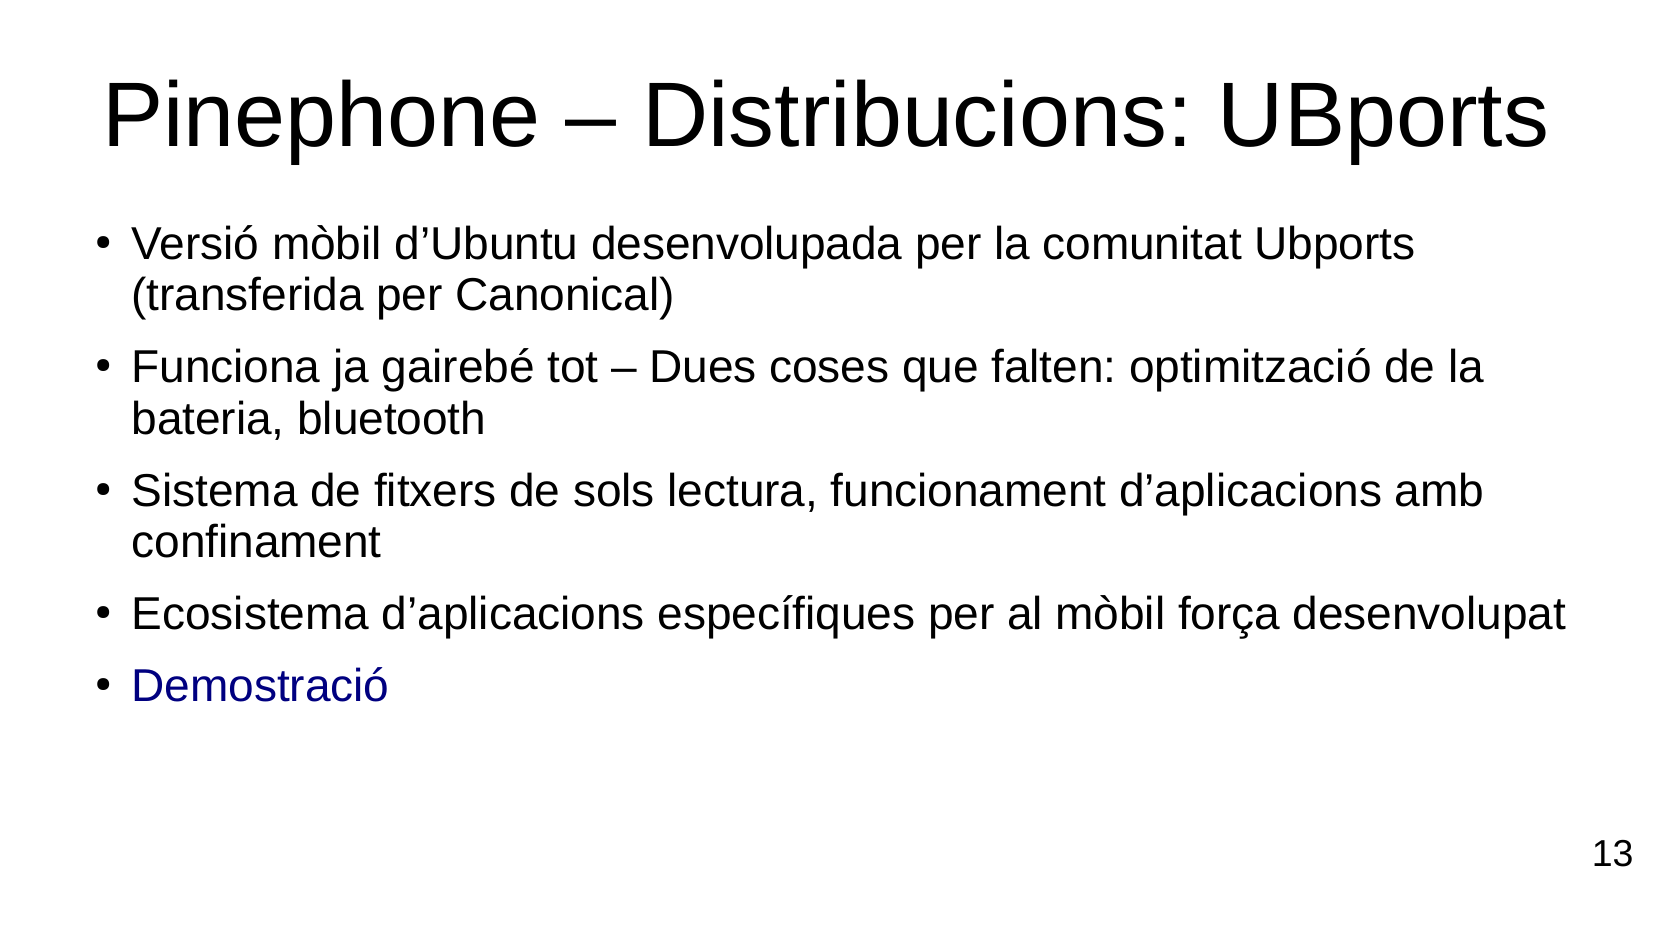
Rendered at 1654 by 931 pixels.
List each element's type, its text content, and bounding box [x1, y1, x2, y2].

text_box <número> [1447, 825, 1648, 896]
list Versió mòbil d’Ubuntu desenvolupada per la comunitat Ubports (transferida per Canonical) Funciona ja gairebé tot – Dues coses que falten: optimització de la bateria, bluetooth Sistema de fitxers de sols lectura, funcionament d’aplicacions amb confinament Ecosistema d’aplicacions específiques per al mòbil força desenvolupat Demostració [82, 217, 1571, 758]
title Pinephone – Distribucions: UBports [82, 37, 1571, 193]
